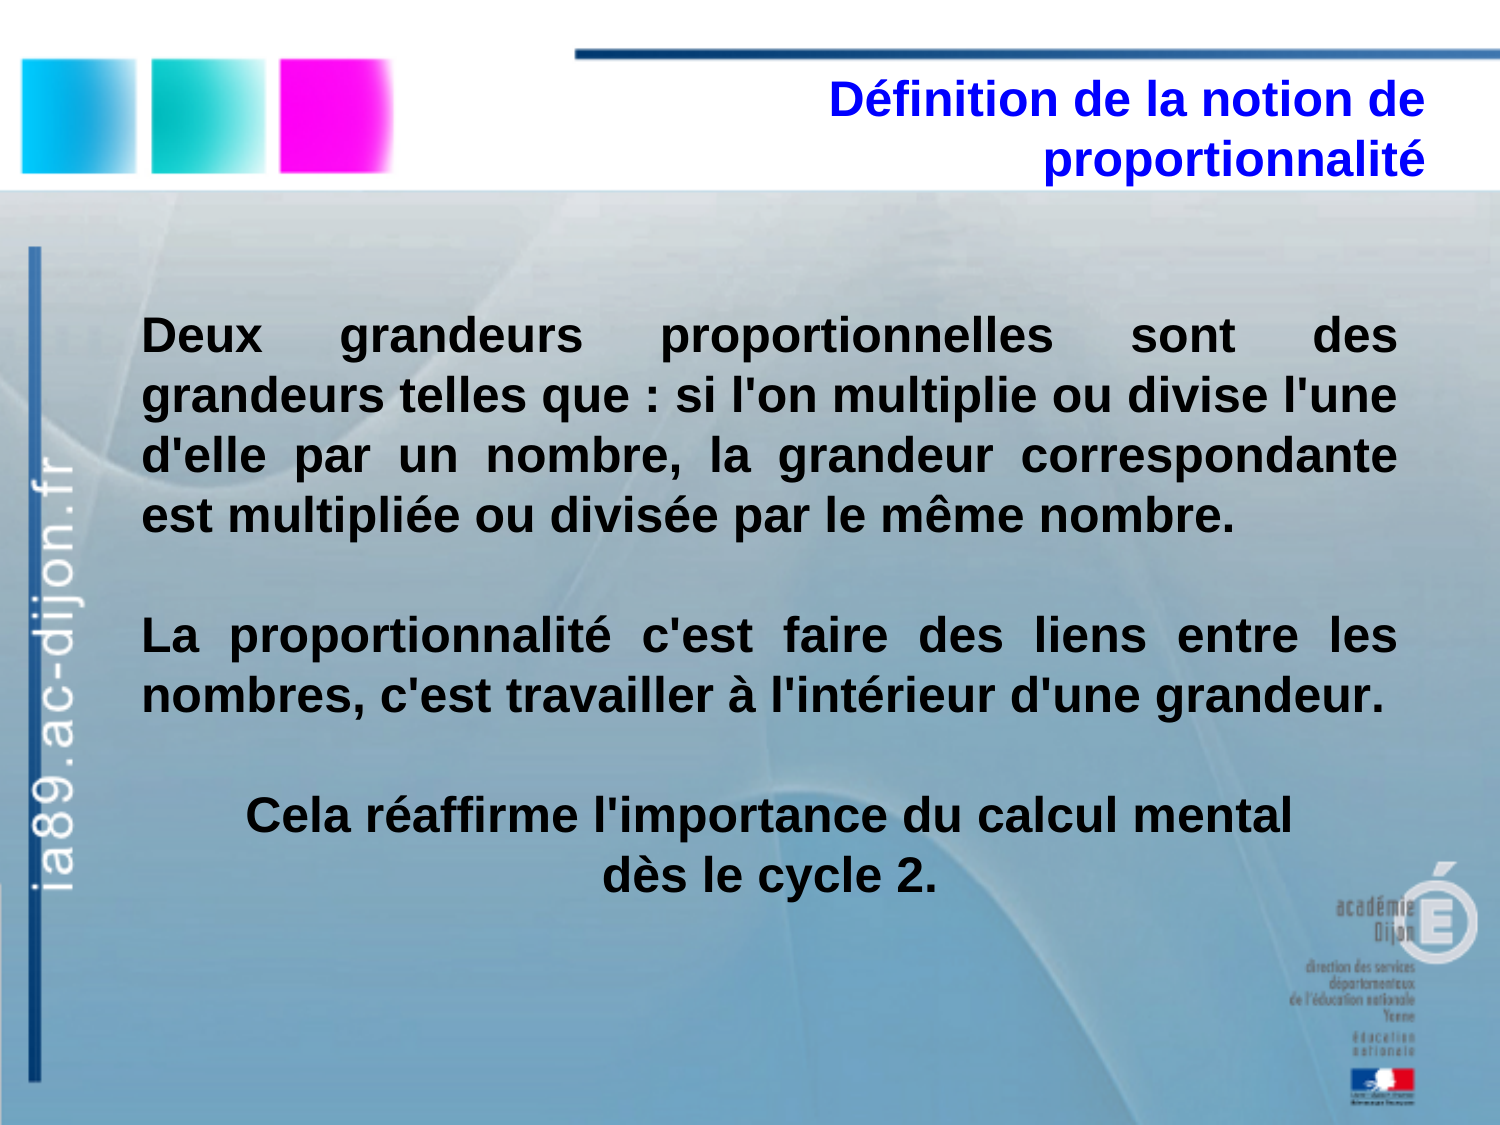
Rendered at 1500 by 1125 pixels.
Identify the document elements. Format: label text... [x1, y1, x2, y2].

picture [0, 0, 1500, 1125]
text_box Deux grandeurs proportionnelles sont des grandeurs telles que : si l'on multiplie ou divise l'une d'elle par un nombre, la grandeur correspondante est multipliée ou divisée par le même nombre. La proportionnalité c'est faire des liens entre les nombres, c'est travailler à l'intérieur d'une grandeur. Cela réaffirme l'importance du calcul mental dès le cycle 2. [126, 295, 1414, 971]
text_box Définition de la notion de proportionnalité [531, 59, 1441, 194]
